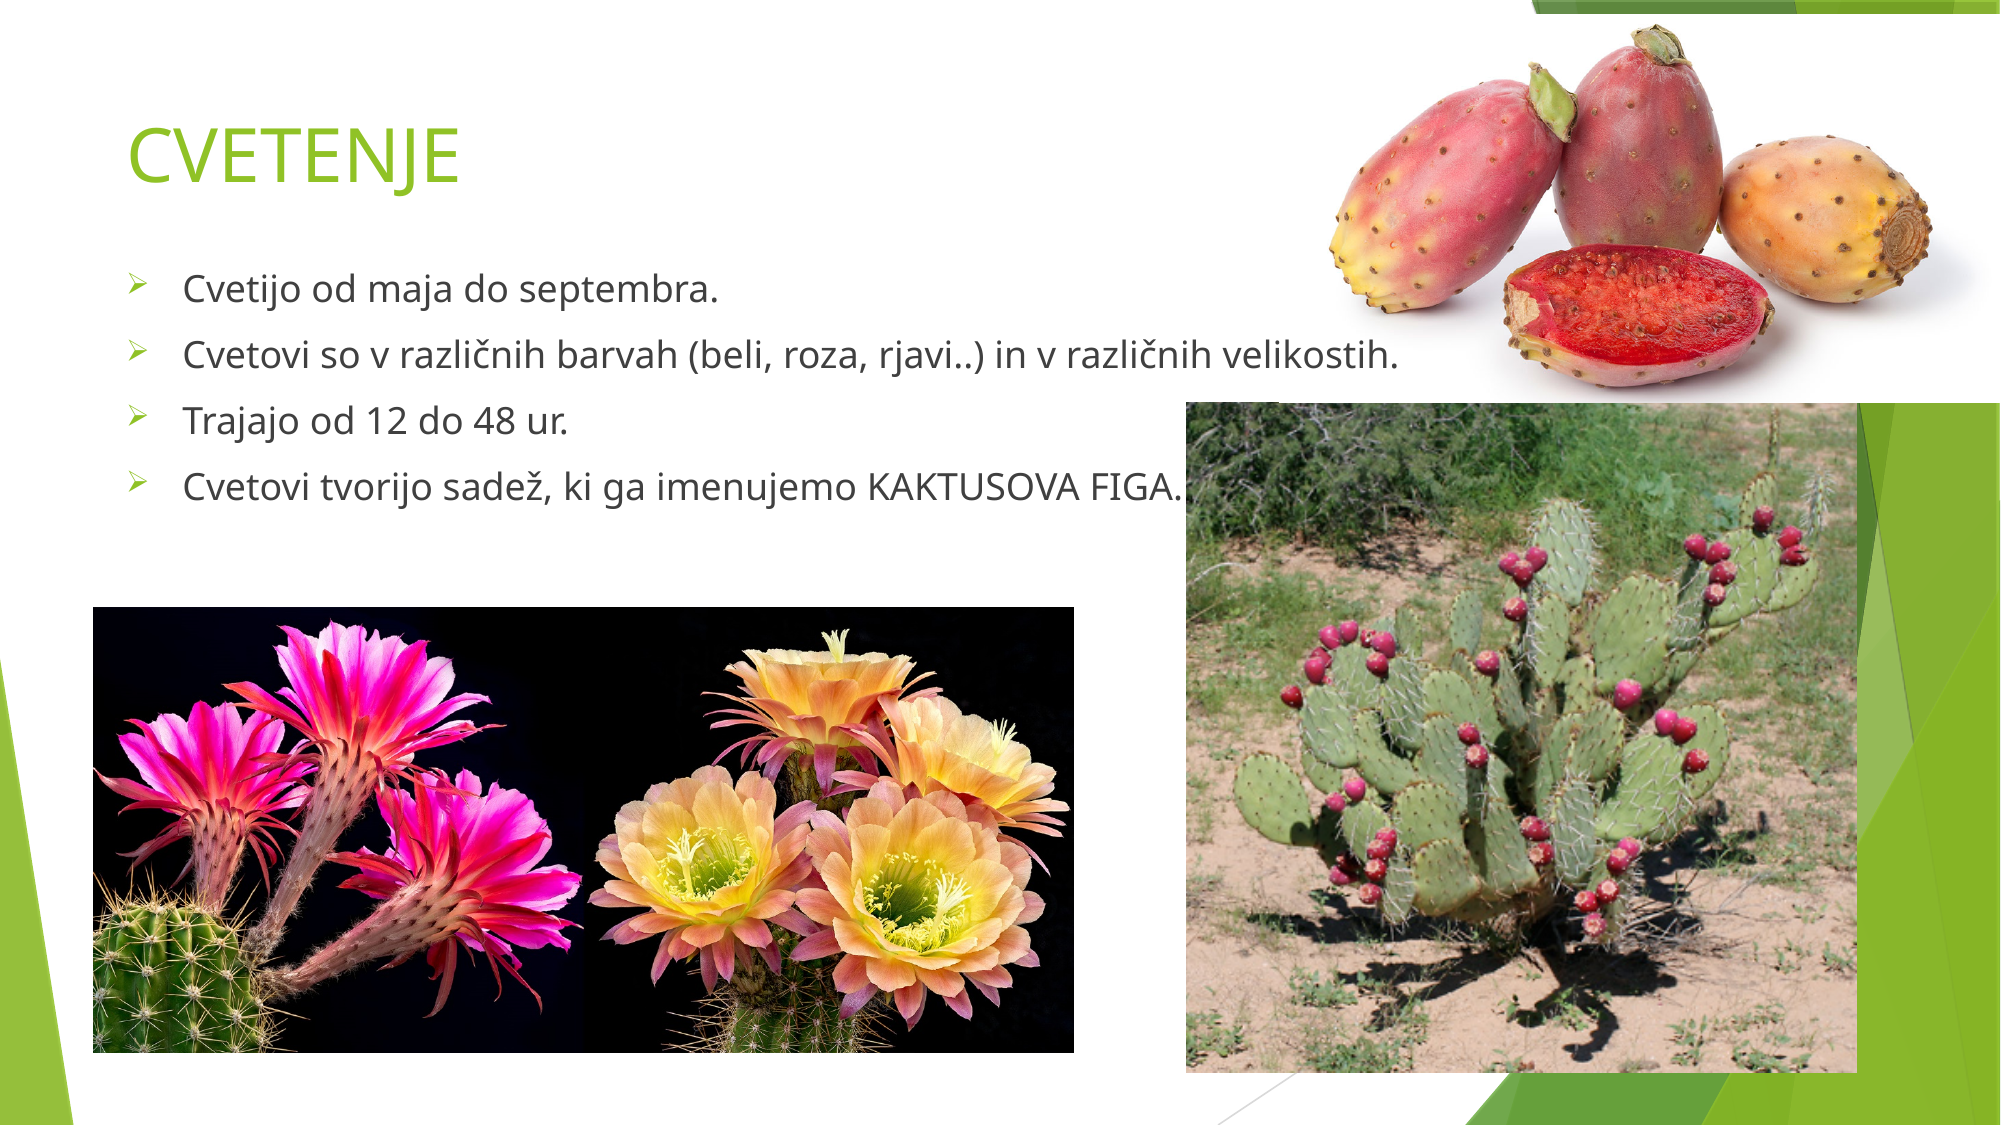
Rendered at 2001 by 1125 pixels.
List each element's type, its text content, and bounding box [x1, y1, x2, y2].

picture [1186, 14, 2000, 1073]
list Cvetijo od maja do septembra. Cvetovi so v različnih barvah (beli, roza, rjavi..) in v različnih velikostih. Trajajo od 12 do 48 ur. Cvetovi tvorijo sadež, ki ga imenujemo KAKTUSOVA FIGA. [111, 258, 1522, 895]
picture [93, 607, 1074, 1053]
title CVETENJE [111, 99, 1522, 258]
